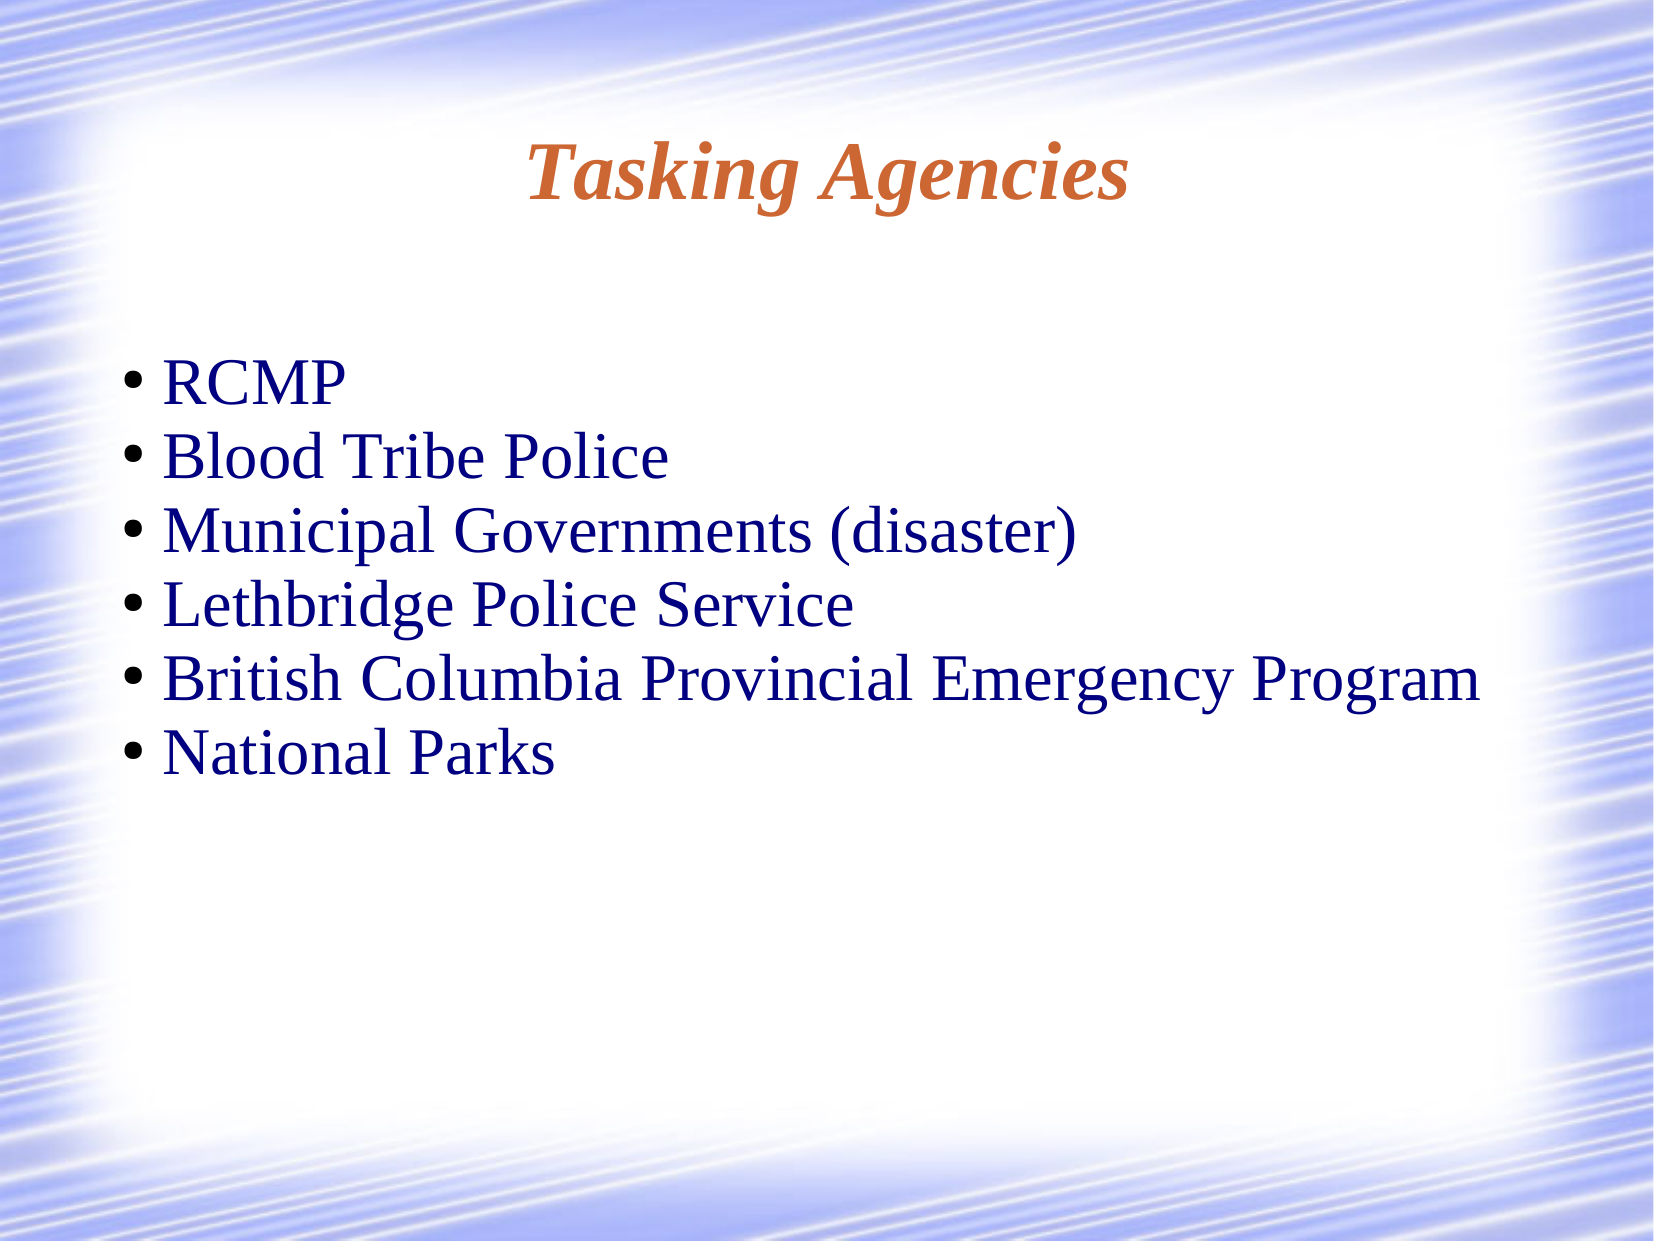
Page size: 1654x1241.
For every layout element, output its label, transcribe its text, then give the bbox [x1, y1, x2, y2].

picture [0, 0, 1654, 1241]
title Tasking Agencies [121, 67, 1534, 275]
list RCMP Blood Tribe Police Municipal Governments (disaster) Lethbridge Police Service British Columbia Provincial Emergency Program National Parks [121, 344, 1534, 1065]
